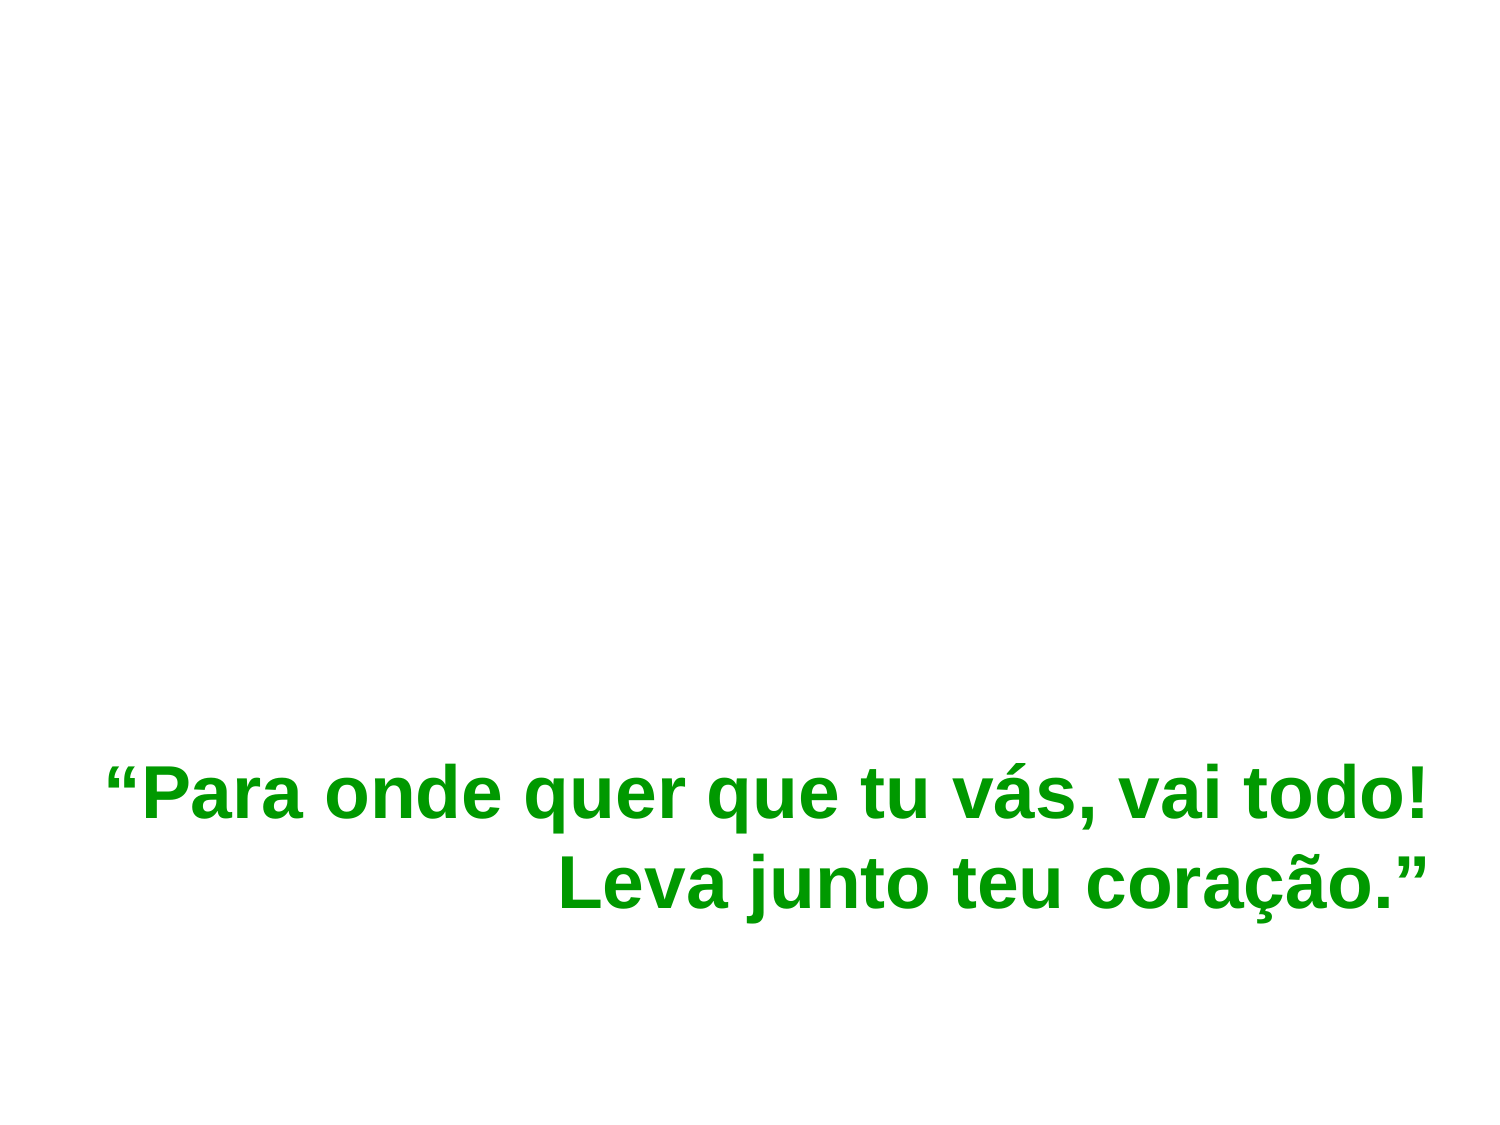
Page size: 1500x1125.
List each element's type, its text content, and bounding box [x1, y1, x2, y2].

text_box “Para onde quer que tu vás, vai todo! Leva junto teu coração.” [41, 704, 1447, 964]
